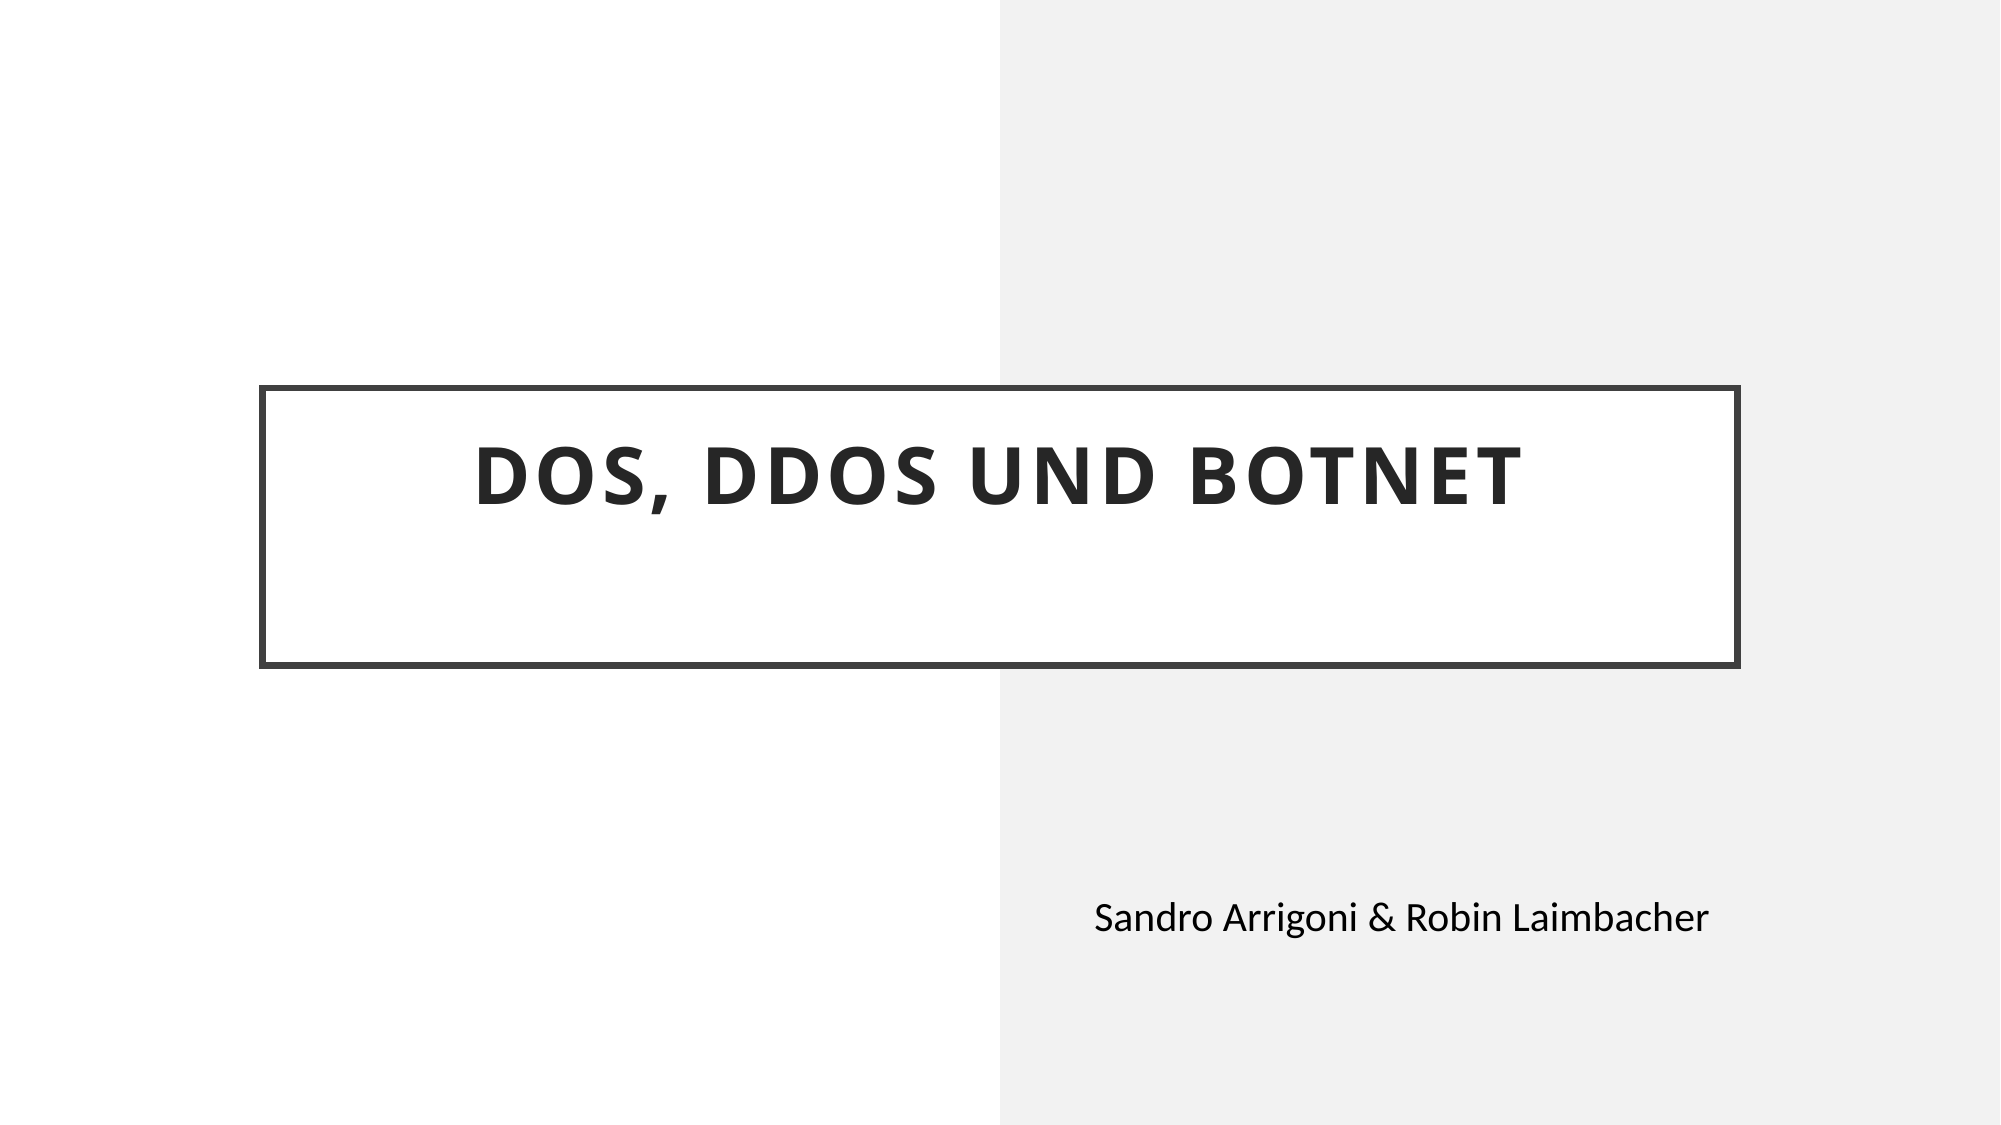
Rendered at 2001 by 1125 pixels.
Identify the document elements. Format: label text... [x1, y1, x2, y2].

text_box [1000, 0, 2000, 1125]
subtitle Sandro Arrigoni & Robin Laimbacher [1079, 881, 1735, 1007]
title DoS, DDoS und Botnet [262, 387, 1738, 666]
